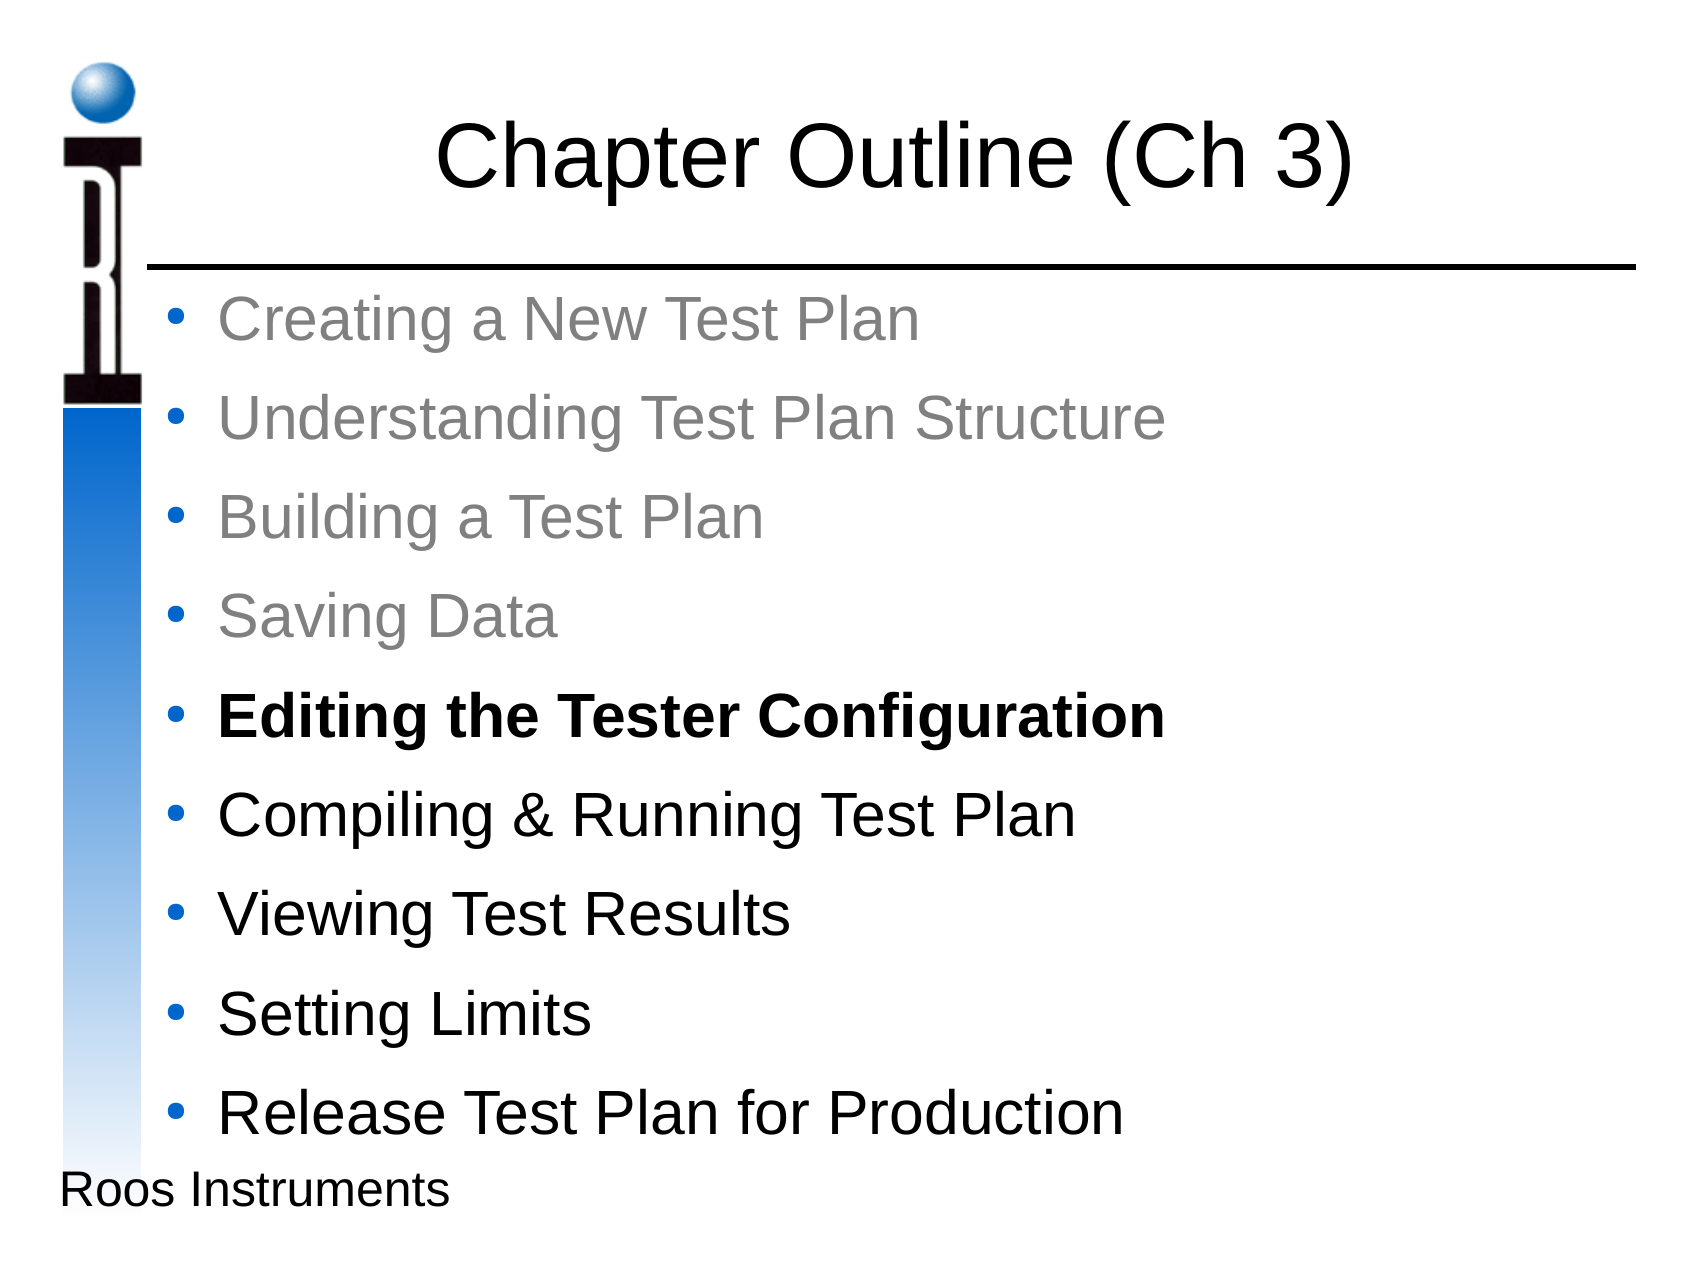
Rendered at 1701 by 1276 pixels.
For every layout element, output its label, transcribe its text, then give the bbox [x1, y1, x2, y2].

list Creating a New Test Plan Understanding Test Plan Structure Building a Test Plan Saving Data Editing the Tester Configuration Compiling & Running Test Plan Viewing Test Results Setting Limits Release Test Plan for Production [146, 283, 1642, 1148]
picture [59, 58, 147, 411]
title Chapter Outline (Ch 3) [150, 59, 1642, 253]
